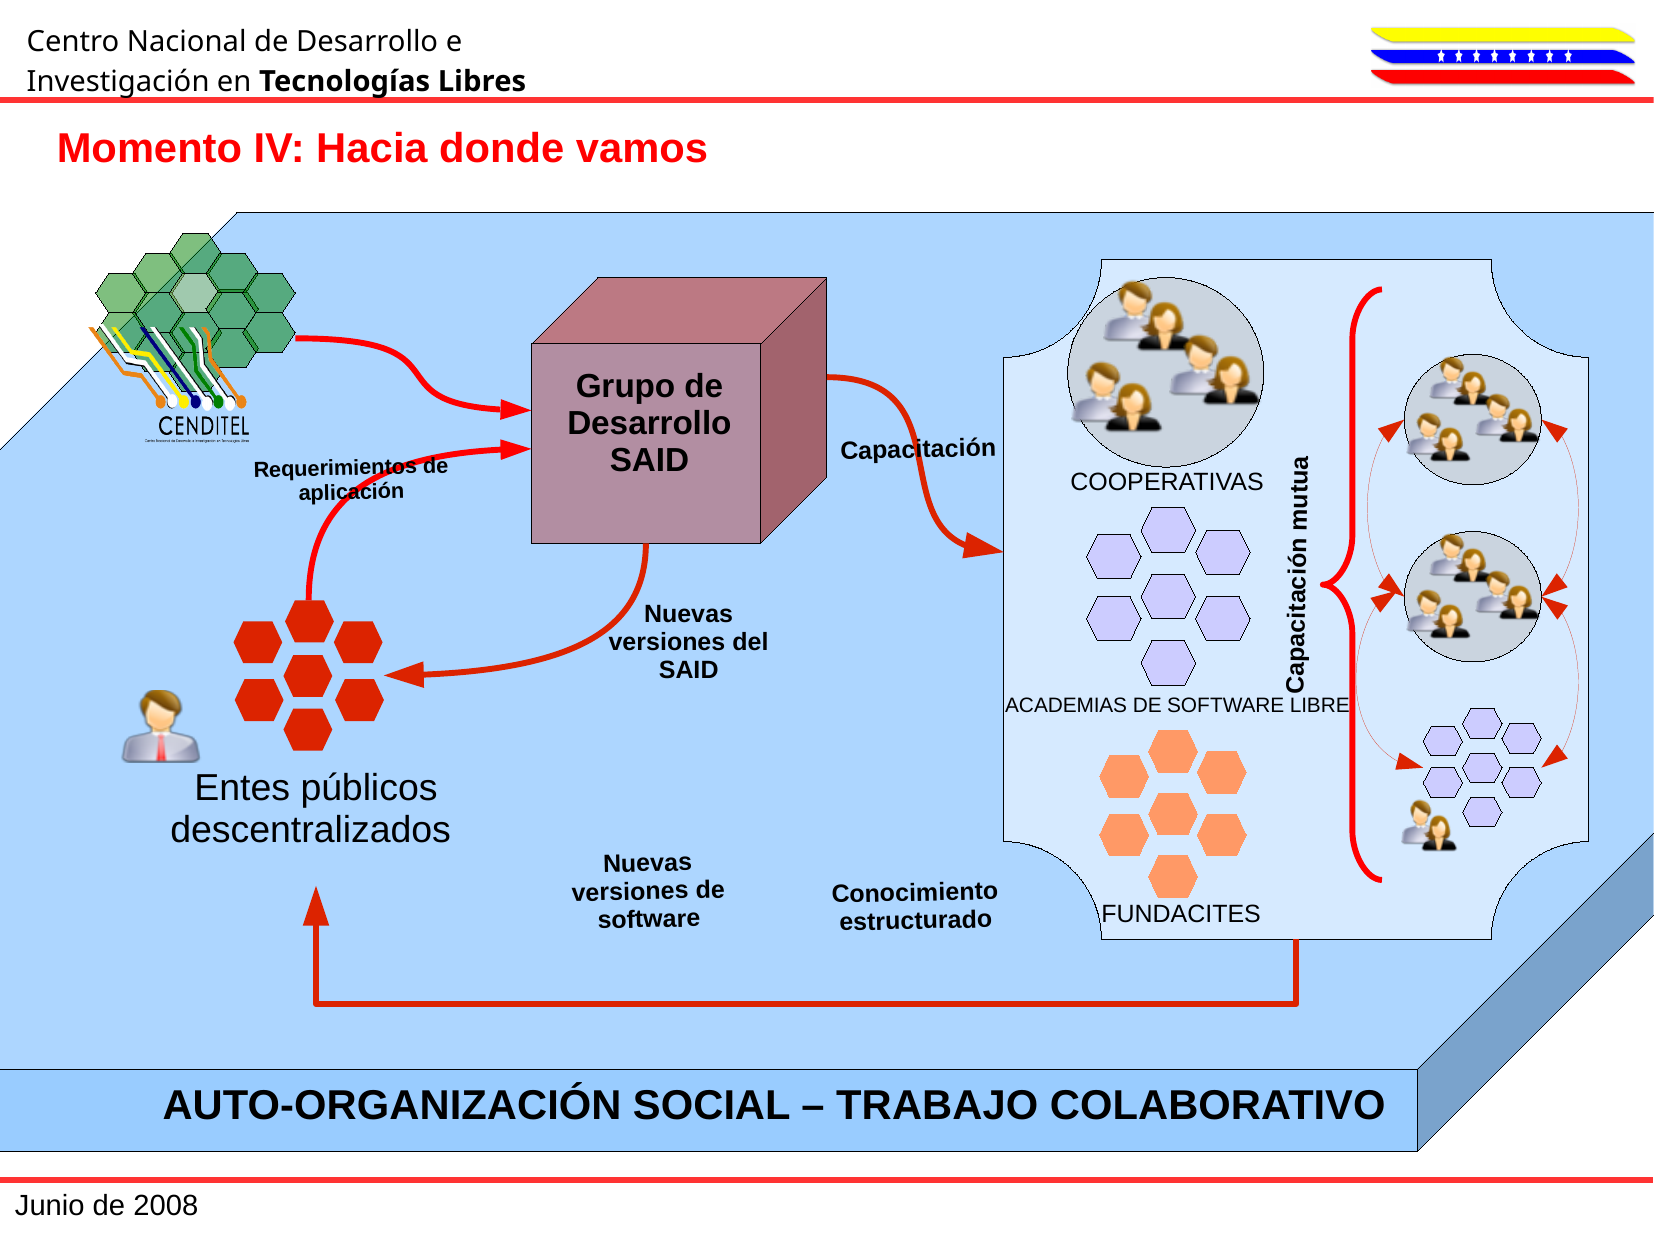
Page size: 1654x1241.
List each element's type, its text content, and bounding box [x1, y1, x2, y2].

picture [1404, 531, 1542, 644]
picture [1068, 277, 1264, 440]
picture [1404, 354, 1542, 467]
text_box Momento IV: Hacia donde vamos [42, 116, 1034, 196]
text_box [234, 679, 284, 722]
text_box Capacitación mutua [1272, 429, 1394, 723]
picture [1399, 797, 1459, 857]
picture [88, 324, 249, 443]
text_box [233, 621, 283, 664]
text_box Capacitación [803, 424, 1034, 485]
text_box COOPERATIVAS [1052, 460, 1278, 515]
picture [120, 690, 207, 759]
text_box ACADEMIAS DE SOFTWARE LIBRE [990, 686, 1349, 733]
text_box AUTO-ORGANIZACIÓN SOCIAL – TRABAJO COLABORATIVO [147, 1074, 1506, 1153]
text_box [333, 621, 383, 664]
text_box [283, 708, 333, 751]
text_box FUNDACITES [1086, 892, 1294, 945]
text_box Entes públicos descentralizados [70, 759, 562, 886]
text_box [283, 655, 333, 697]
text_box Conocimiento estructurado [797, 868, 1035, 977]
text_box Nuevas versiones de software [530, 838, 768, 976]
picture [1370, 23, 1636, 88]
text_box Requerimientos de aplicación [236, 445, 467, 532]
text_box [95, 233, 296, 363]
text_box [531, 538, 766, 544]
text_box [0, 832, 1654, 1152]
text_box [285, 600, 334, 643]
text_box [1391, 422, 1578, 594]
text_box [1003, 259, 1589, 940]
text_box [531, 277, 827, 536]
text_box [335, 679, 384, 722]
text_box Grupo de Desarrollo SAID [531, 360, 768, 538]
text_box Nuevas versiones del SAID [574, 592, 804, 721]
